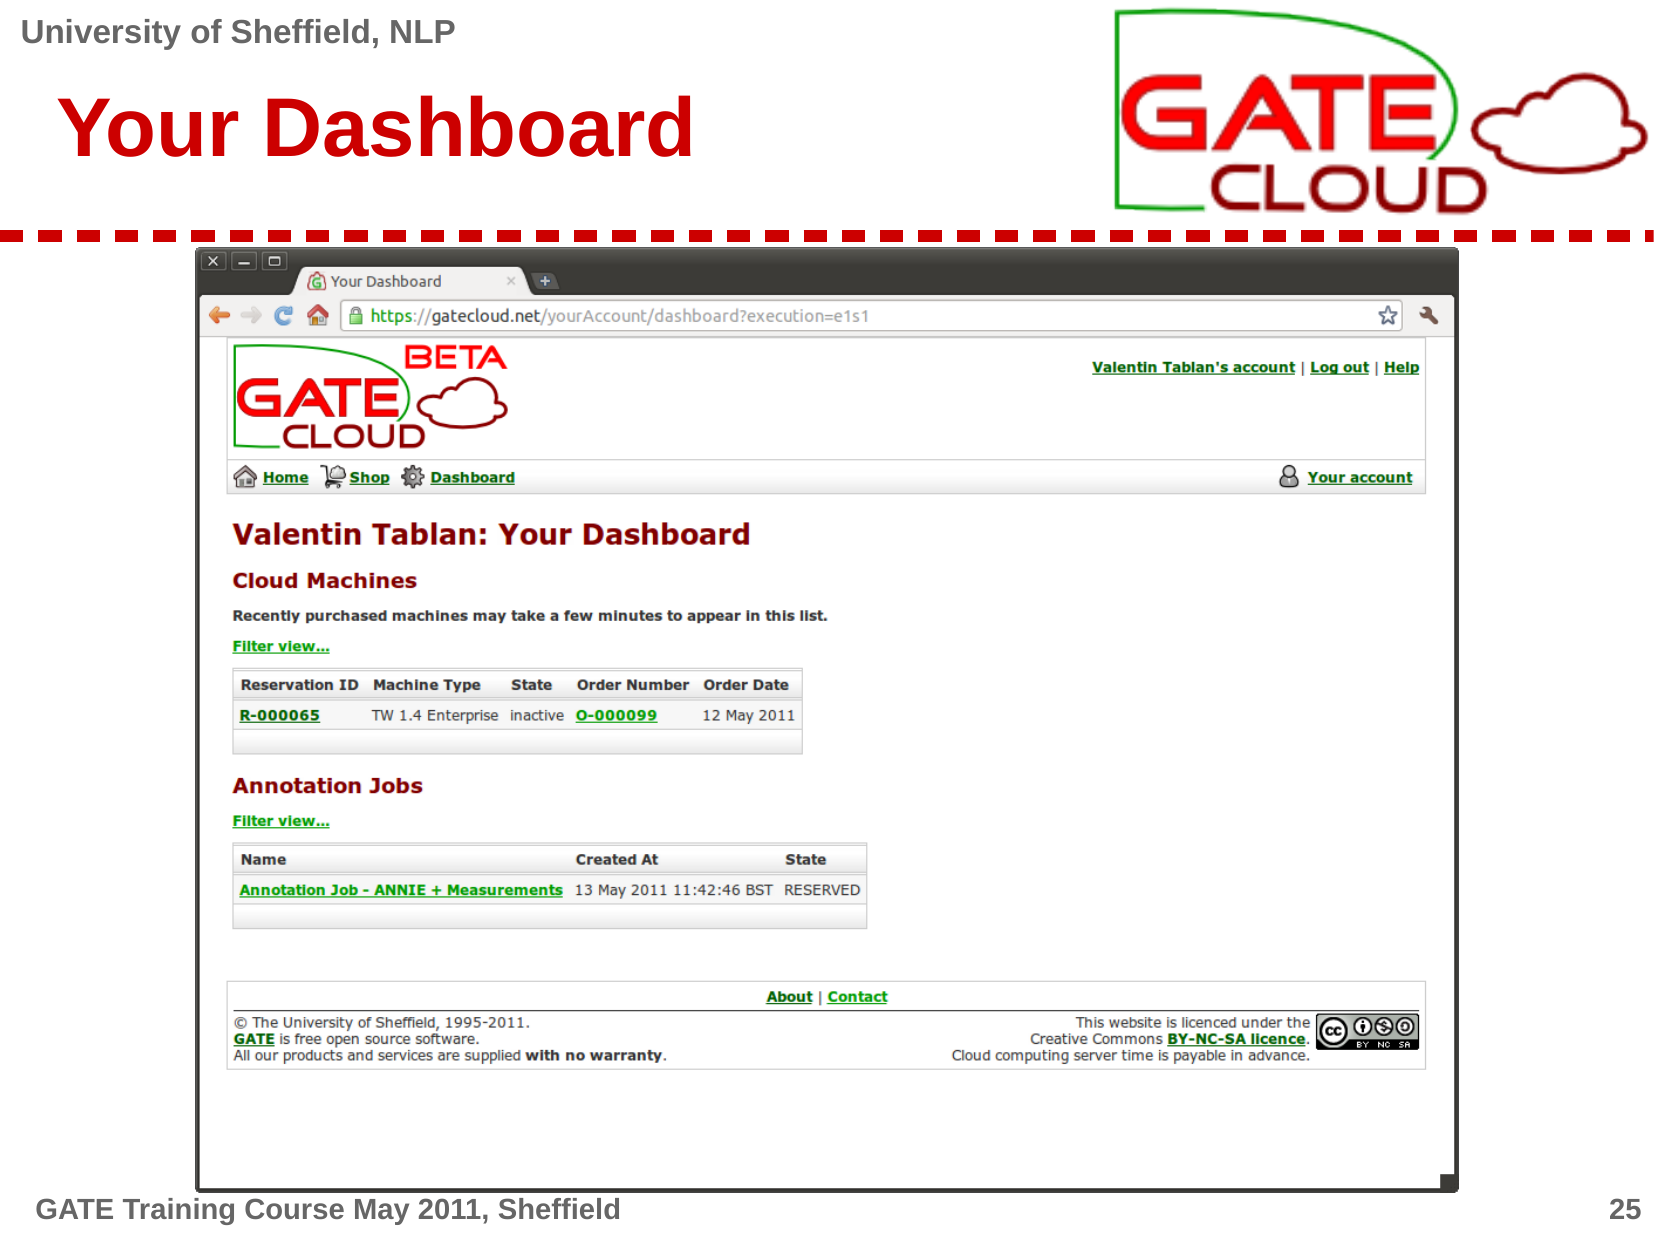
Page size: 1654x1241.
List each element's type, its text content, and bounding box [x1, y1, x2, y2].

picture [195, 247, 1459, 1193]
title Your Dashboard [56, 49, 1120, 207]
picture [1110, 5, 1654, 223]
